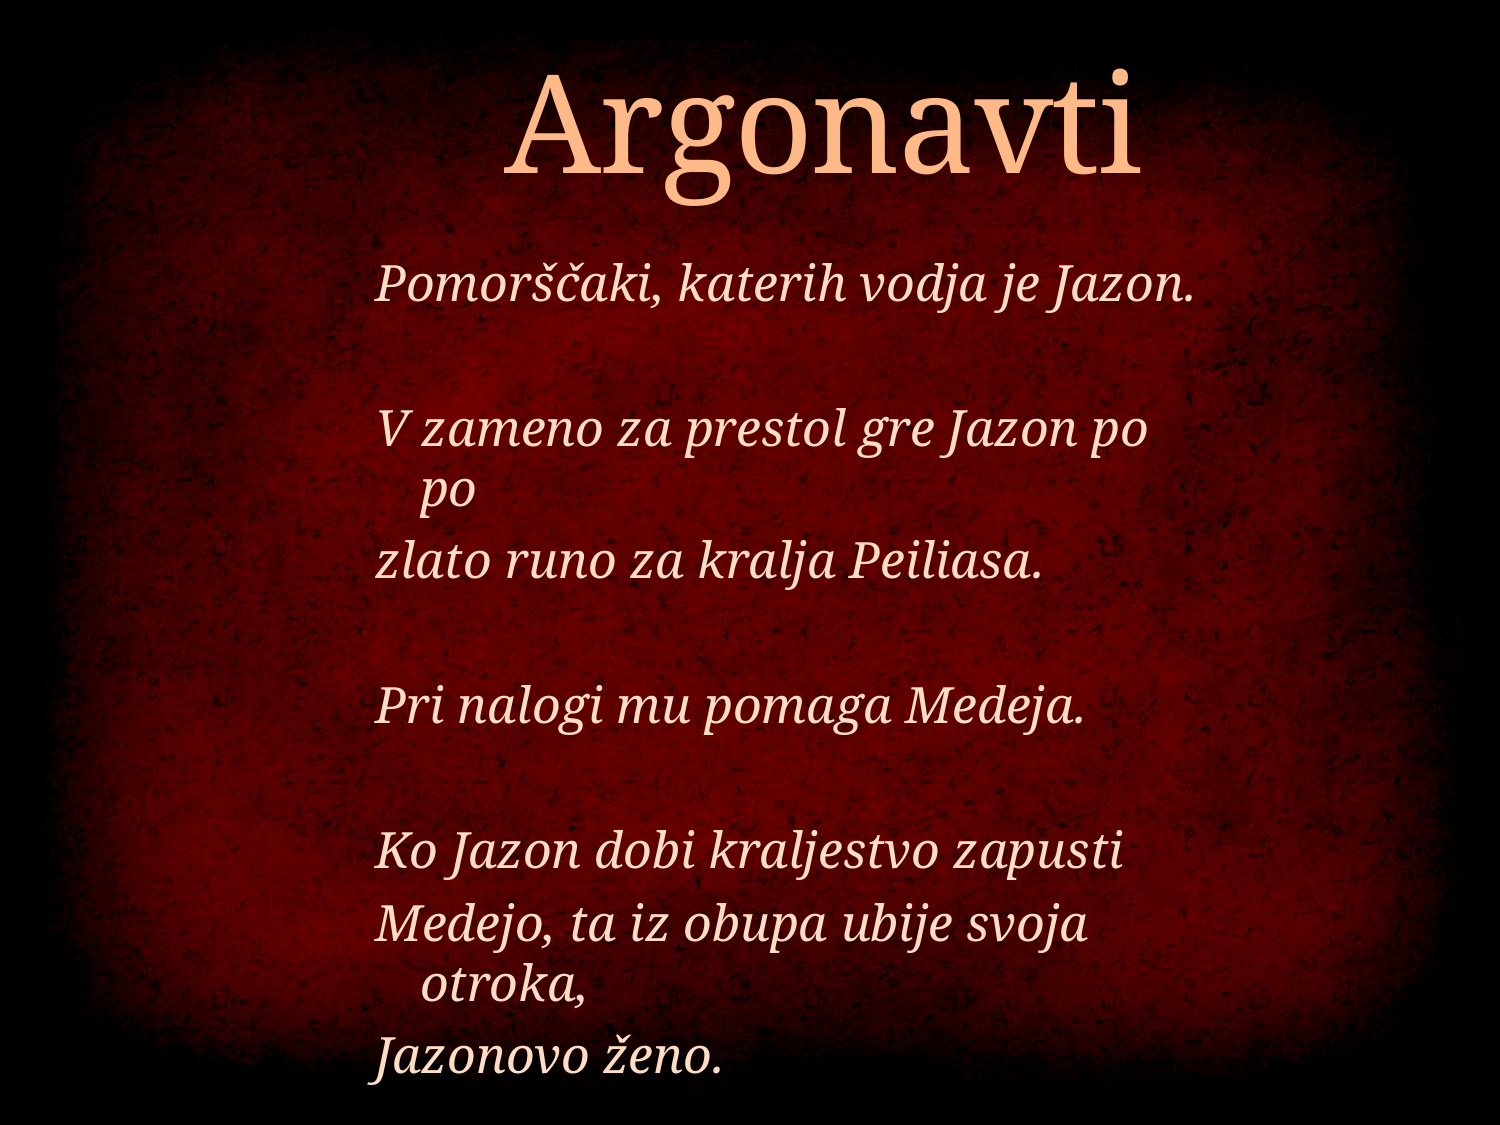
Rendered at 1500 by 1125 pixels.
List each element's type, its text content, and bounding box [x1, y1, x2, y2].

title Argonavti [75, 24, 1425, 209]
picture [0, 0, 1500, 1125]
list Pomorščaki, katerih vodja je Jazon. V zameno za prestol gre Jazon po po zlato runo za kralja Peiliasa. Pri nalogi mu pomaga Medeja. Ko Jazon dobi kraljestvo zapusti Medejo, ta iz obupa ubije svoja otroka, Jazonovo ženo. [360, 243, 1235, 1125]
